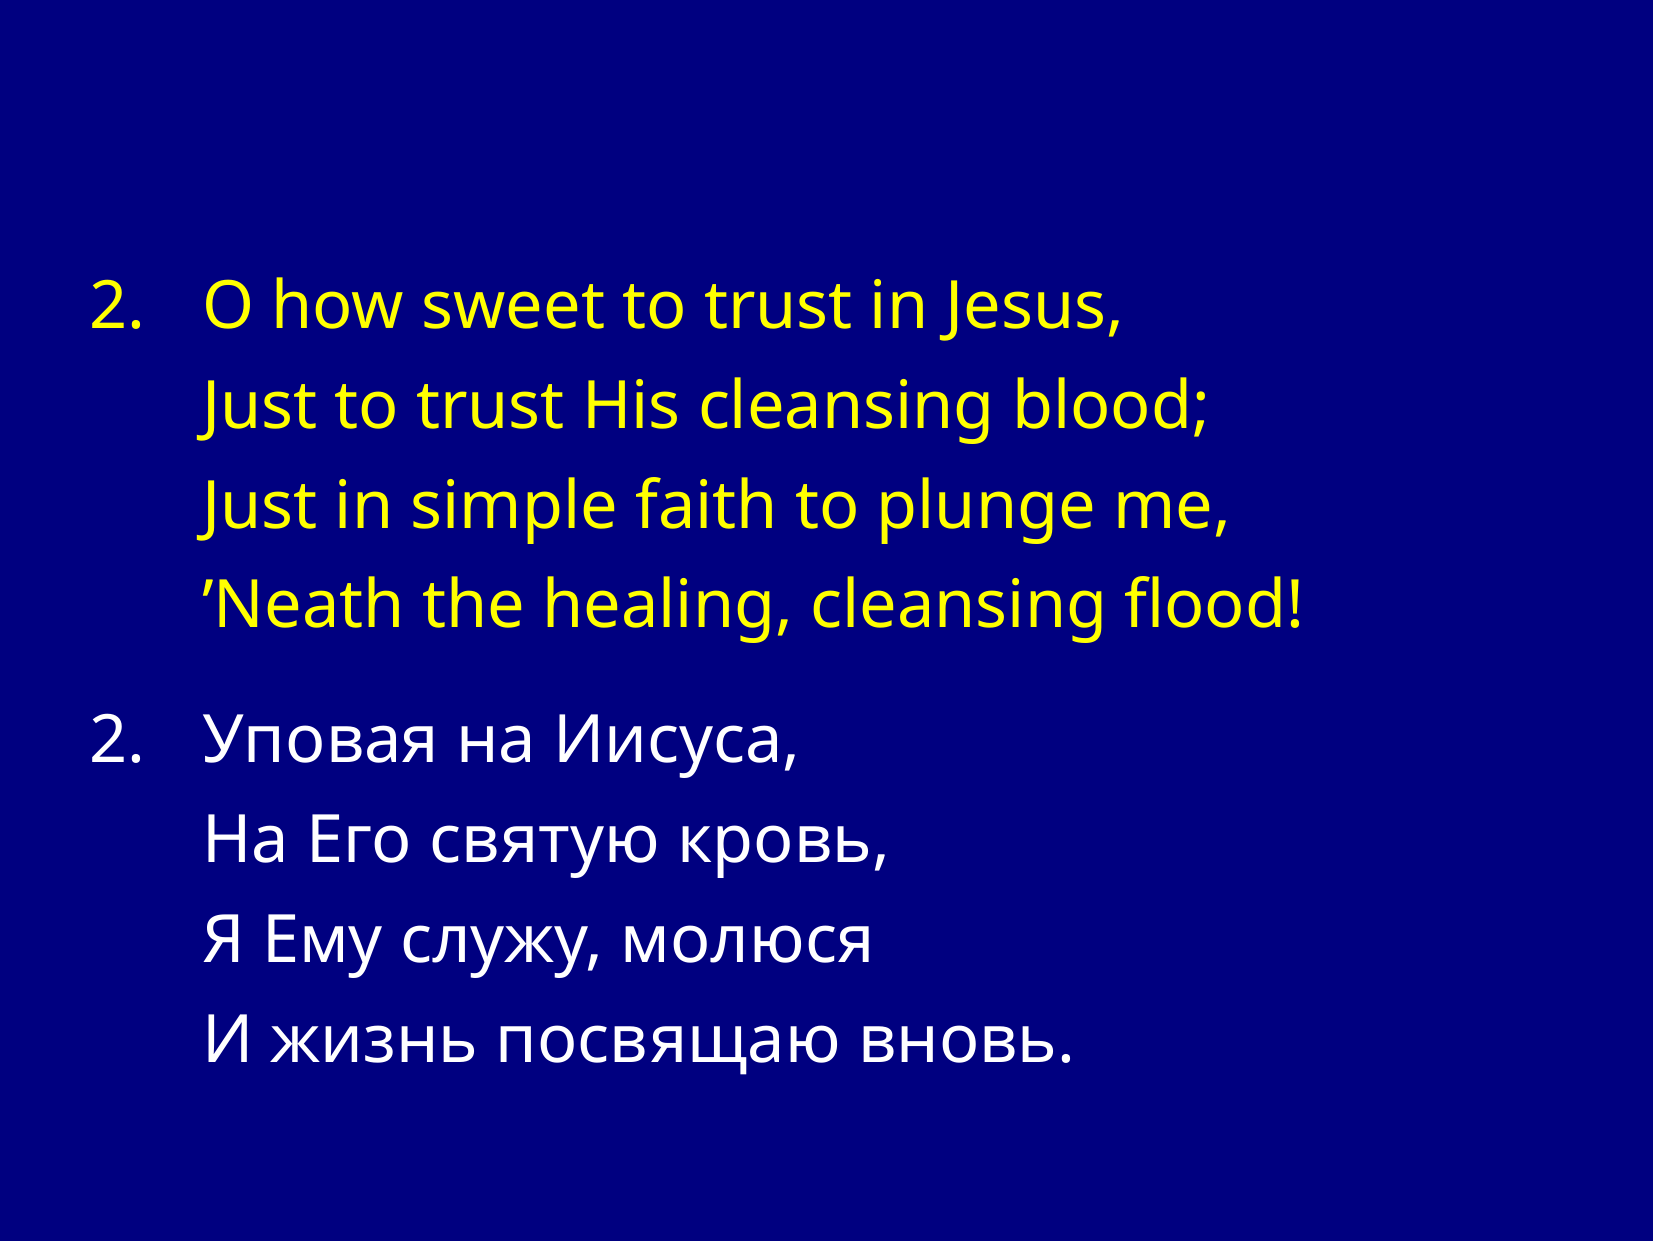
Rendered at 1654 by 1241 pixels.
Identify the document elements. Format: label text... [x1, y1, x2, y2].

text_box 2. O how sweet to trust in Jesus, Just to trust His cleansing blood; Just in simple faith to plunge me, ’Neath the healing, cleansing flood! [75, 150, 1576, 638]
text_box 2. Уповая на Иисуса, На Его святую кровь, Я Ему служу, молюся И жизнь посвящаю вновь. [75, 675, 1576, 1163]
